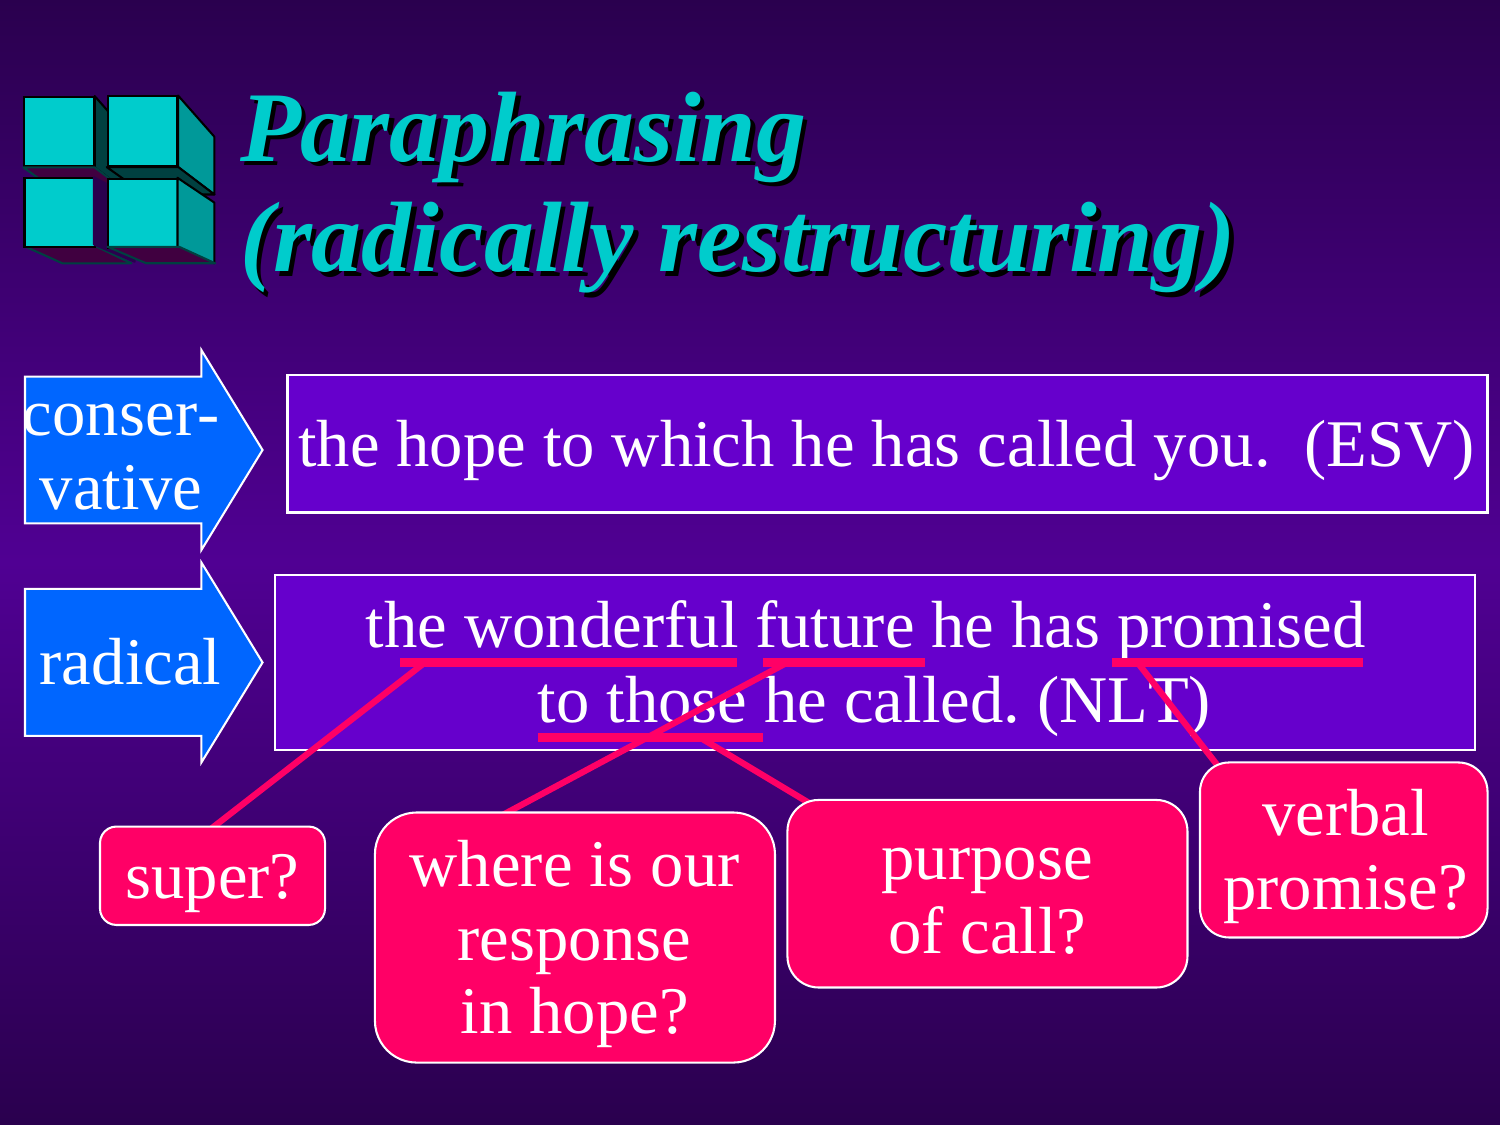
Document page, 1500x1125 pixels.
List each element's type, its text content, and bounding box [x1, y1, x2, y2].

text_box radical [24, 562, 263, 763]
text_box the wonderful future he has promised to those he called. (NLT) [275, 574, 1476, 750]
text_box conser- vative [24, 350, 263, 551]
text_box verbal promise? [1200, 762, 1488, 938]
text_box the hope to which he has called you. (ESV) [287, 375, 1488, 513]
text_box super? [99, 826, 326, 925]
text_box where is our response in hope? [374, 812, 775, 1063]
text_box purpose of call? [787, 799, 1188, 988]
title Paraphrasing (radically restructuring) [224, 64, 1388, 302]
